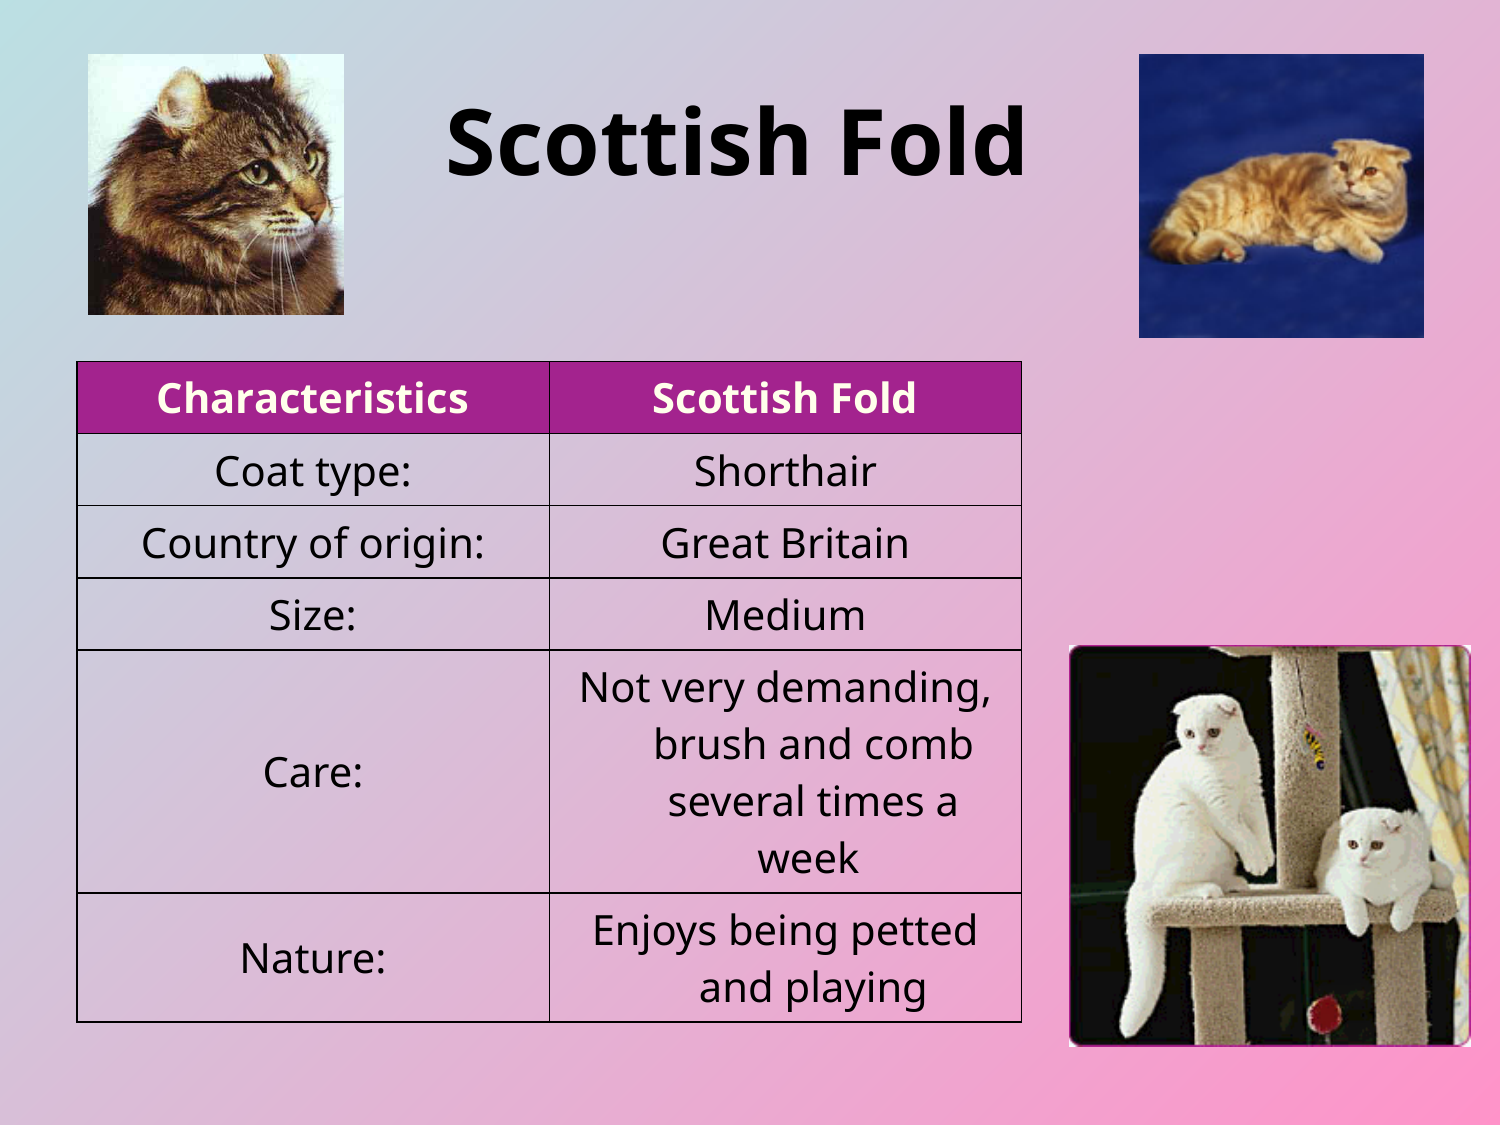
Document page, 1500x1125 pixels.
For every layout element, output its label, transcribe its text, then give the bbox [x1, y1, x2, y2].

table_cell Enjoys being petted and playing [550, 894, 1021, 1021]
table_cell Coat type: [78, 434, 549, 505]
table_cell Country of origin: [78, 506, 549, 577]
picture [1069, 645, 1471, 1048]
table_cell Not very demanding, brush and comb several times a week [550, 651, 1021, 892]
table_cell Size: [78, 579, 549, 649]
table_header Characteristics [78, 362, 549, 433]
title Scottish Fold [75, 45, 1425, 233]
table_cell Medium [550, 579, 1021, 649]
table_cell Shorthair [550, 434, 1021, 505]
table_header Scottish Fold [550, 362, 1021, 433]
table_cell Great Britain [550, 506, 1021, 577]
picture [1139, 54, 1424, 338]
table_cell Nature: [78, 894, 549, 1021]
picture [88, 54, 344, 315]
table_cell Care: [78, 651, 549, 892]
